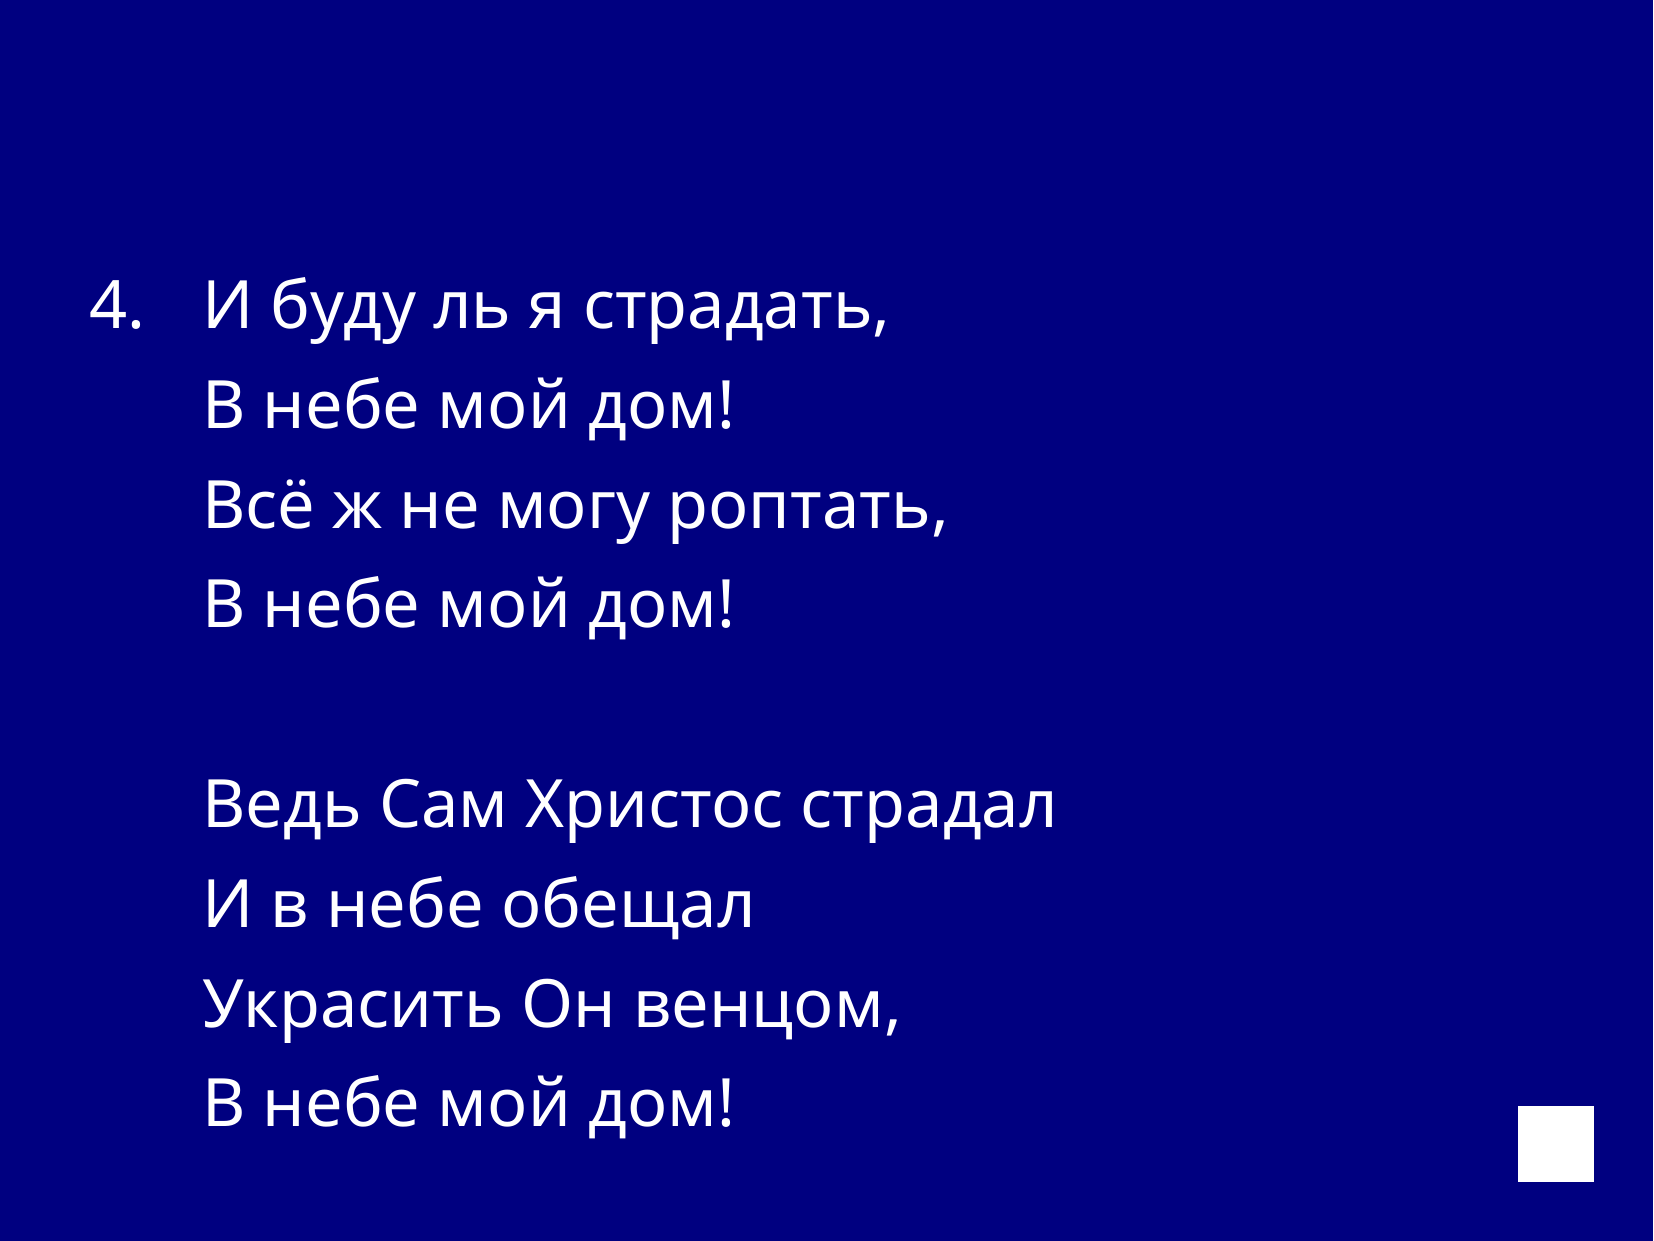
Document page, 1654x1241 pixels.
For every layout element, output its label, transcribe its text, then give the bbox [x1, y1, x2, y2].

text_box 4. И буду ль я страдать, В небе мой дом! Всё ж не могу роптать, В небе мой дом! Ведь Сам Христос страдал И в небе обещал Украсить Он венцом, В небе мой дом! [75, 150, 1576, 1163]
text_box [1518, 1106, 1594, 1182]
